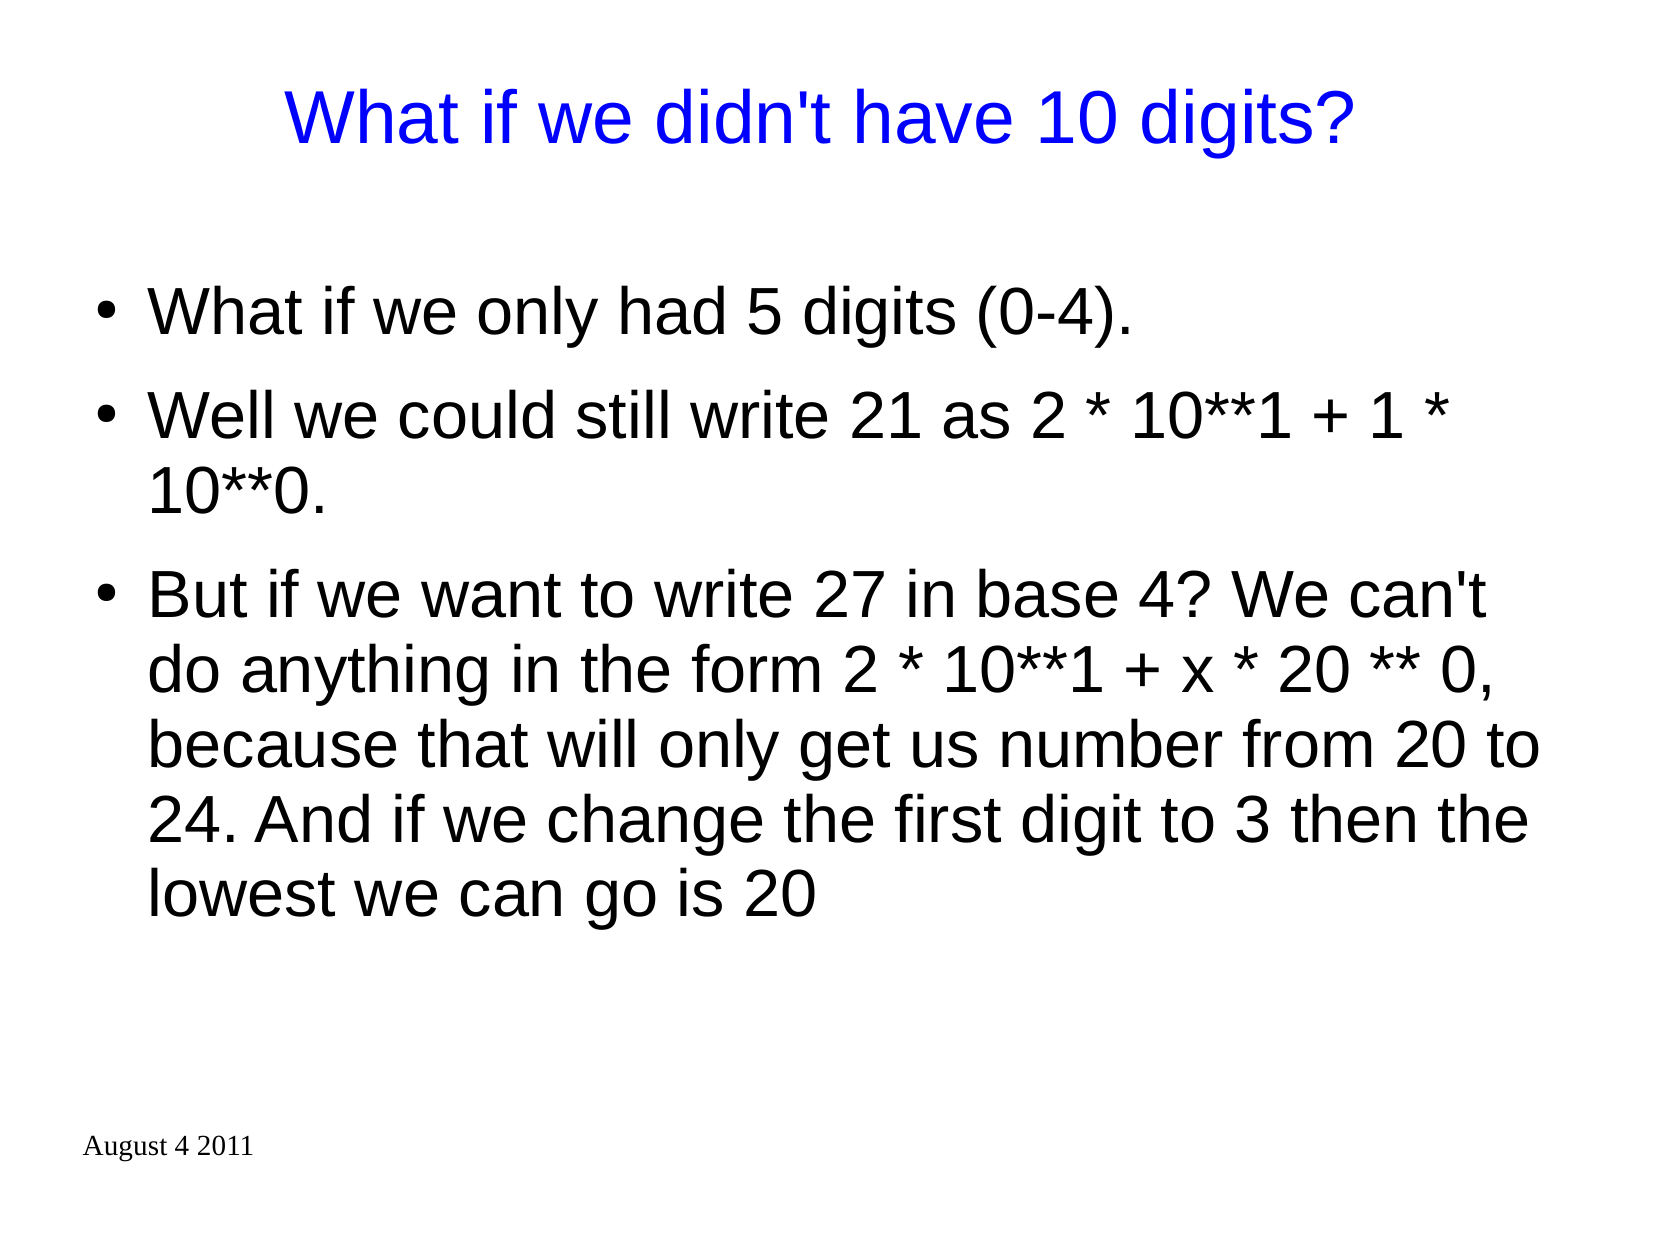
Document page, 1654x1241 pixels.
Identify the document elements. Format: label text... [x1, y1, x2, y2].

title What if we didn't have 10 digits? [76, 58, 1565, 178]
list What if we only had 5 digits (0-4). Well we could still write 21 as 2 * 10**1 + 1 * 10**0. But if we want to write 27 in base 4? We can't do anything in the form 2 * 10**1 + x * 20 ** 0, because that will only get us number from 20 to 24. And if we change the first digit to 3 then the lowest we can go is 20 [76, 274, 1565, 1093]
